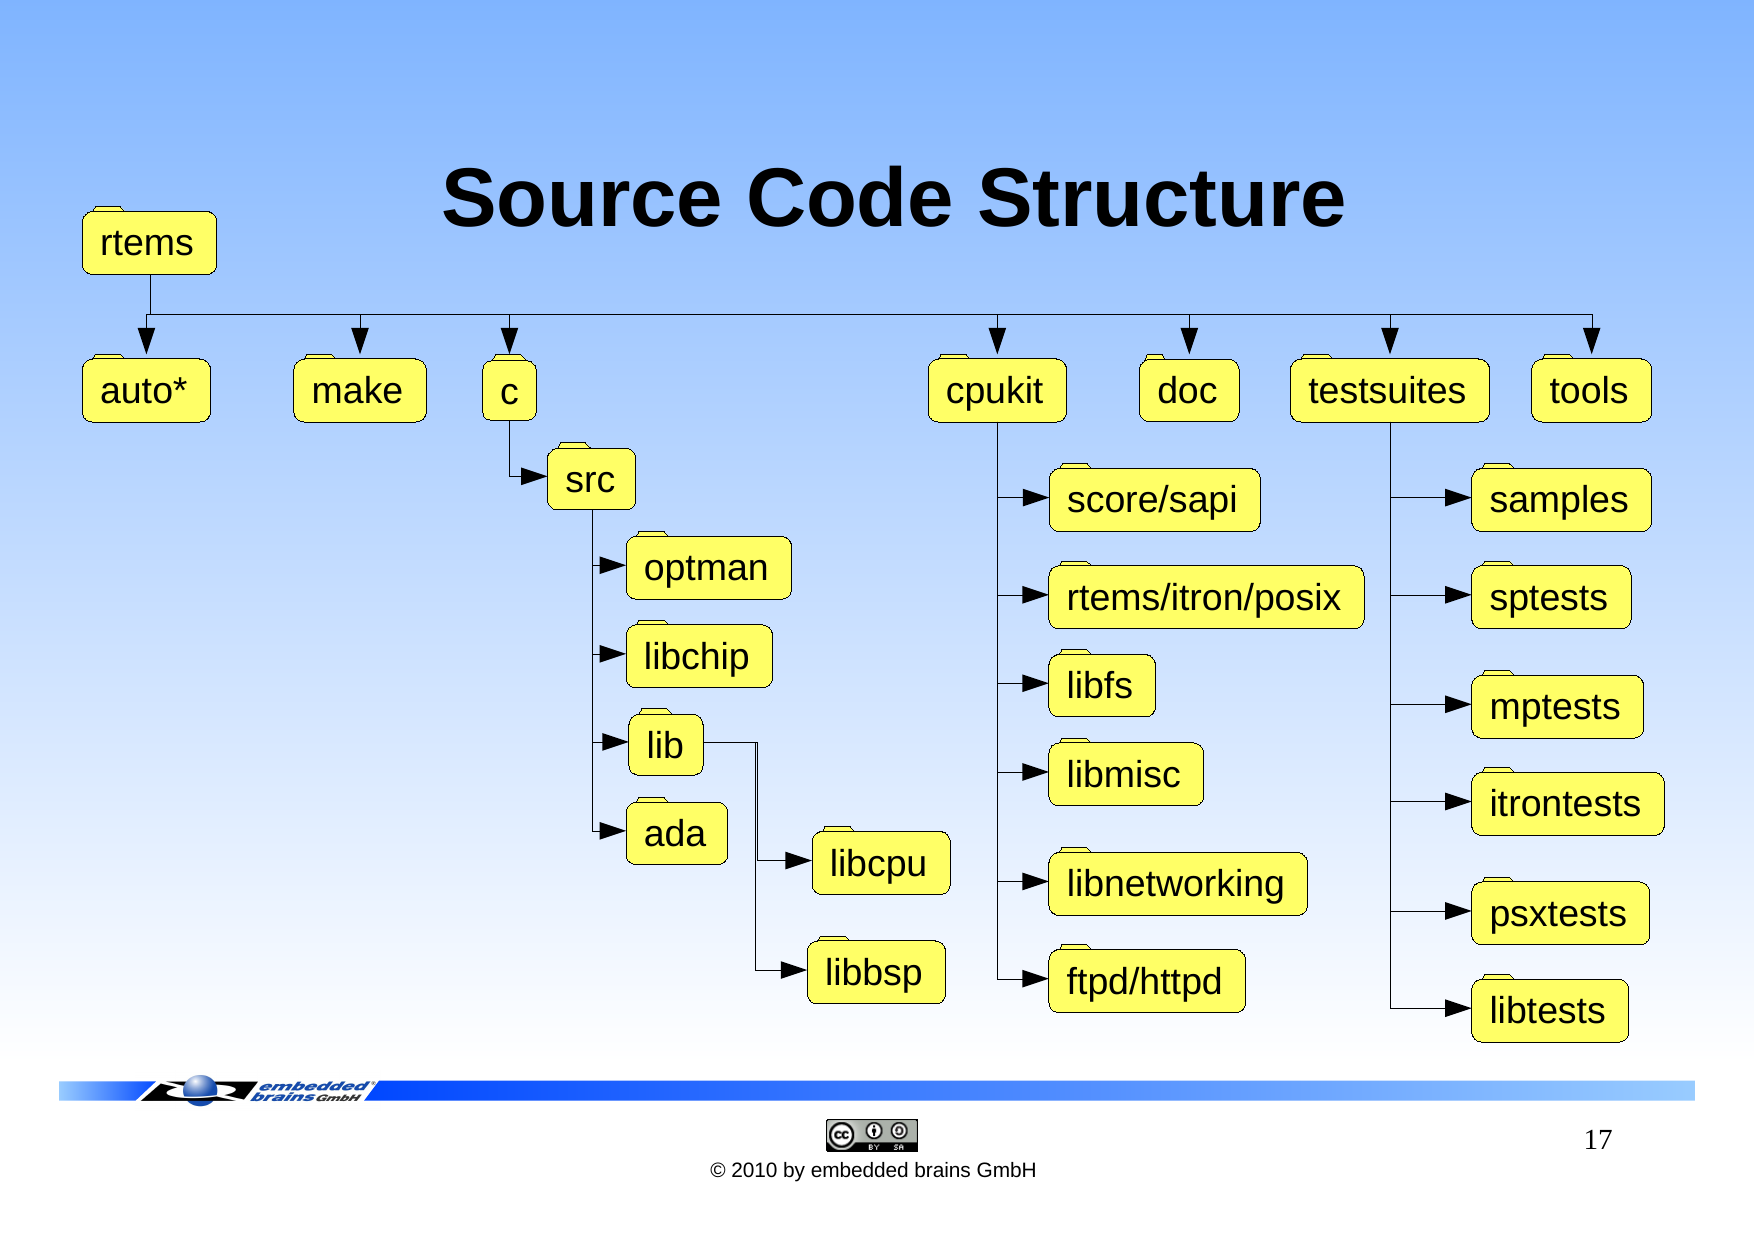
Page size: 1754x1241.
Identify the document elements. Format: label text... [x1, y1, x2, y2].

text_box testsuites [1290, 358, 1490, 423]
text_box ada [626, 802, 728, 865]
picture [826, 1119, 918, 1152]
text_box [638, 708, 672, 714]
text_box psxtests [1471, 881, 1650, 945]
text_box ftpd/httpd [1048, 949, 1246, 1013]
text_box [1059, 649, 1092, 654]
text_box libtests [1471, 979, 1629, 1043]
text_box [1482, 670, 1515, 675]
text_box itrontests [1471, 772, 1665, 836]
text_box libcpu [812, 831, 951, 895]
text_box doc [1139, 359, 1240, 422]
text_box lib [628, 714, 704, 776]
text_box auto* [82, 358, 211, 423]
text_box score/sapi [1049, 468, 1261, 532]
text_box libfs [1048, 654, 1156, 717]
text_box [818, 936, 850, 940]
text_box [1145, 354, 1166, 360]
text_box rtems/itron/posix [1048, 565, 1365, 629]
text_box src [547, 448, 636, 510]
text_box libnetworking [1048, 852, 1308, 916]
text_box [636, 797, 669, 802]
text_box [304, 354, 336, 358]
text_box [1300, 354, 1333, 359]
text_box [636, 531, 669, 536]
text_box optman [626, 536, 792, 600]
text_box tools [1531, 358, 1652, 423]
text_box [557, 442, 591, 448]
text_box [492, 354, 526, 360]
text_box [1059, 847, 1092, 852]
text_box libbsp [807, 940, 946, 1004]
text_box [1059, 944, 1092, 949]
text_box [938, 354, 970, 358]
text_box libmisc [1048, 742, 1204, 806]
text_box [1059, 463, 1092, 468]
text_box c [482, 360, 537, 421]
text_box libchip [626, 624, 773, 688]
text_box [93, 354, 125, 358]
text_box [1541, 354, 1574, 359]
text_box [636, 620, 669, 624]
text_box [1482, 561, 1514, 565]
text_box [92, 206, 125, 211]
text_box [1482, 974, 1515, 979]
text_box sptests [1471, 565, 1632, 629]
text_box make [293, 358, 427, 423]
text_box cpukit [928, 358, 1067, 423]
text_box [1482, 767, 1515, 772]
text_box [822, 826, 855, 831]
text_box samples [1471, 468, 1652, 532]
text_box [1059, 738, 1091, 742]
picture [135, 1070, 381, 1111]
text_box mptests [1471, 675, 1644, 739]
text_box rtems [82, 211, 217, 275]
title Source Code Structure [140, 103, 1614, 292]
text_box [1482, 877, 1514, 881]
text_box [1059, 561, 1092, 565]
text_box [1482, 463, 1515, 468]
